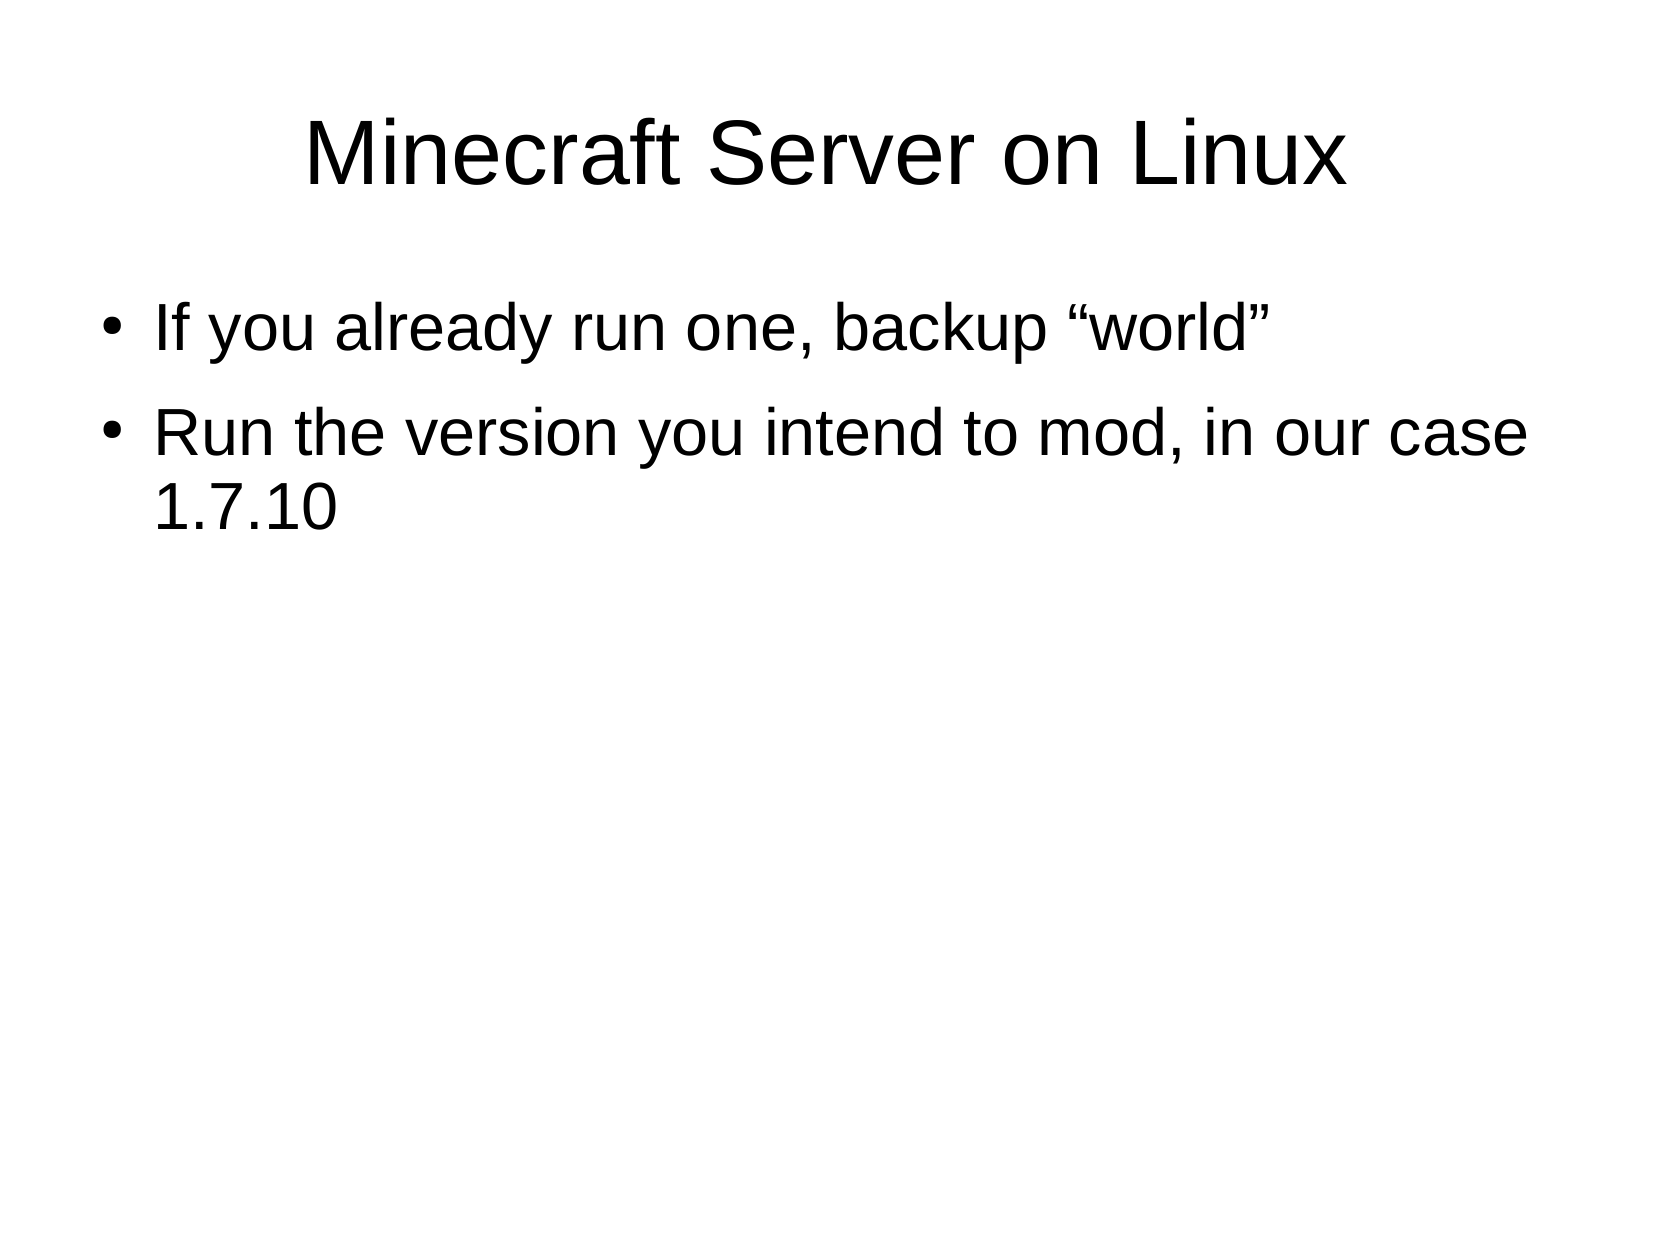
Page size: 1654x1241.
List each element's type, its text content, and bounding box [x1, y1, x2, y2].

title Minecraft Server on Linux [82, 49, 1571, 257]
list If you already run one, backup “world” Run the version you intend to mod, in our case 1.7.10 [82, 290, 1571, 1010]
